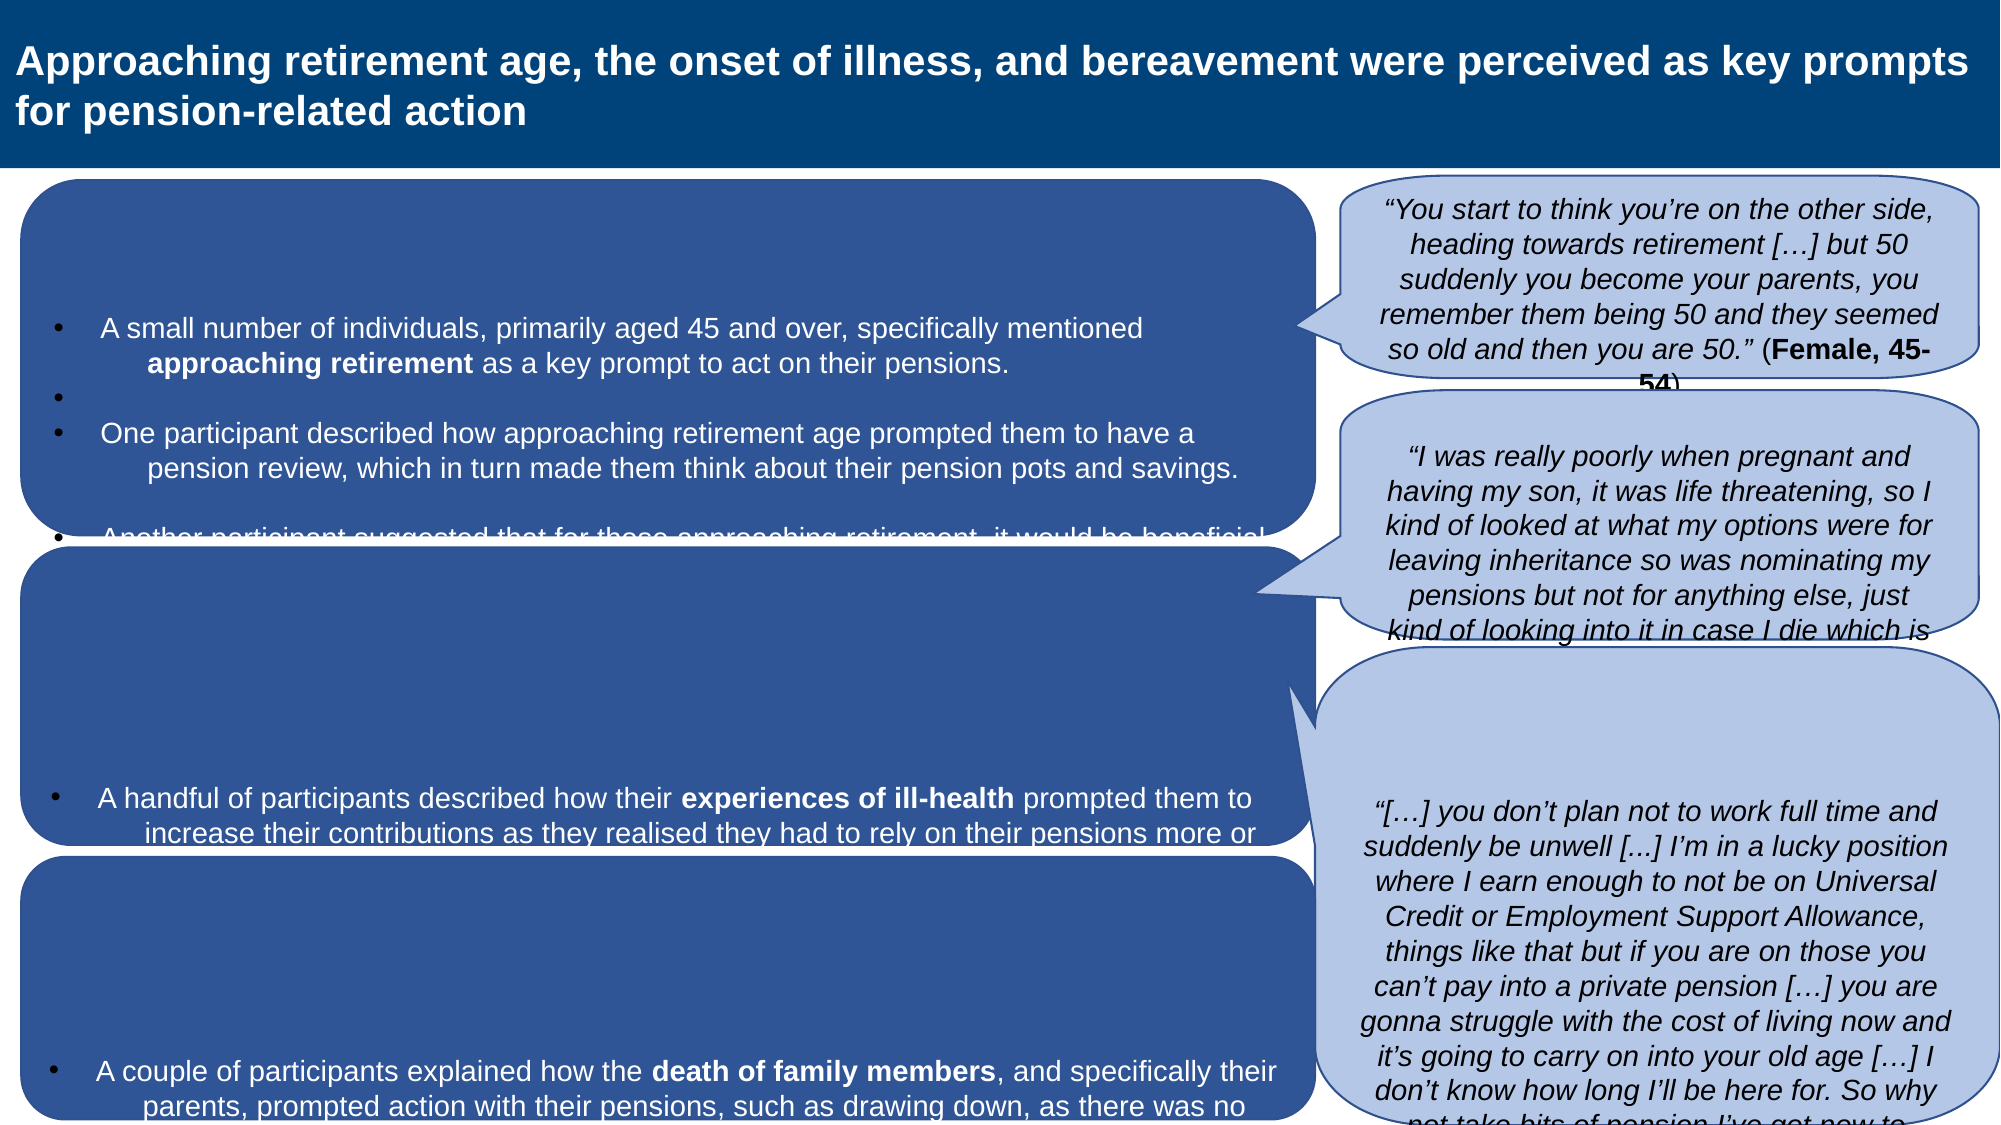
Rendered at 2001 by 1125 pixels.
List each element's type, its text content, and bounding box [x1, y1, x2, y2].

text_box A small number of individuals, primarily aged 45 and over, specifically mentioned approaching retirement as a key prompt to act on their pensions. One participant described how approaching retirement age prompted them to have a pension review, which in turn made them think about their pension pots and savings. Another participant suggested that for those approaching retirement, it would be beneficial to have a review to better understand what impact any changes to their current pension arrangements may have in terms of how much they will receive in the future. [21, 180, 1316, 536]
title Approaching retirement age, the onset of illness, and bereavement were perceived as key prompts for pension-related action [0, 0, 2000, 169]
text_box A handful of participants described how their experiences of ill-health prompted them to increase their contributions as they realised they had to rely on their pensions more or sooner than expected, and nominate beneficiaries when they found themselves in life-threating situations. Others described how the sudden onset of their or a family member’s illness urged them to act on their pension, including planning for retirement or going on partial retirement to supplement their income. [21, 547, 1316, 845]
text_box “[…] you don’t plan not to work full time and suddenly be unwell [...] I’m in a lucky position where I earn enough to not be on Universal Credit or Employment Support Allowance, things like that but if you are on those you can’t pay into a private pension […] you are gonna struggle with the cost of living now and it’s going to carry on into your old age […] I don’t know how long I’ll be here for. So why not take bits of pension I’ve got now to supplement my income? You don’t know if you live till 99 or you’re going to go tomorrow.” (Female, 55-65) [1287, 647, 2000, 1125]
text_box “You start to think you’re on the other side, heading towards retirement […] but 50 suddenly you become your parents, you remember them being 50 and they seemed so old and then you are 50.” (Female, 45-54) [1294, 175, 1979, 379]
text_box “I was really poorly when pregnant and having my son, it was life threatening, so I kind of looked at what my options were for leaving inheritance so was nominating my pensions but not for anything else, just kind of looking into it in case I die which is kind of quite morbid.” (Female, 25-34) [1252, 390, 1979, 640]
text_box A couple of participants explained how the death of family members, and specifically their parents, prompted action with their pensions, such as drawing down, as there was no one else they felt they could rely on financially or otherwise. For another participant, however, losing their mother at the age of 55 made them consider living more in the ‘now’ and not saving for their pension. [21, 856, 1316, 1120]
